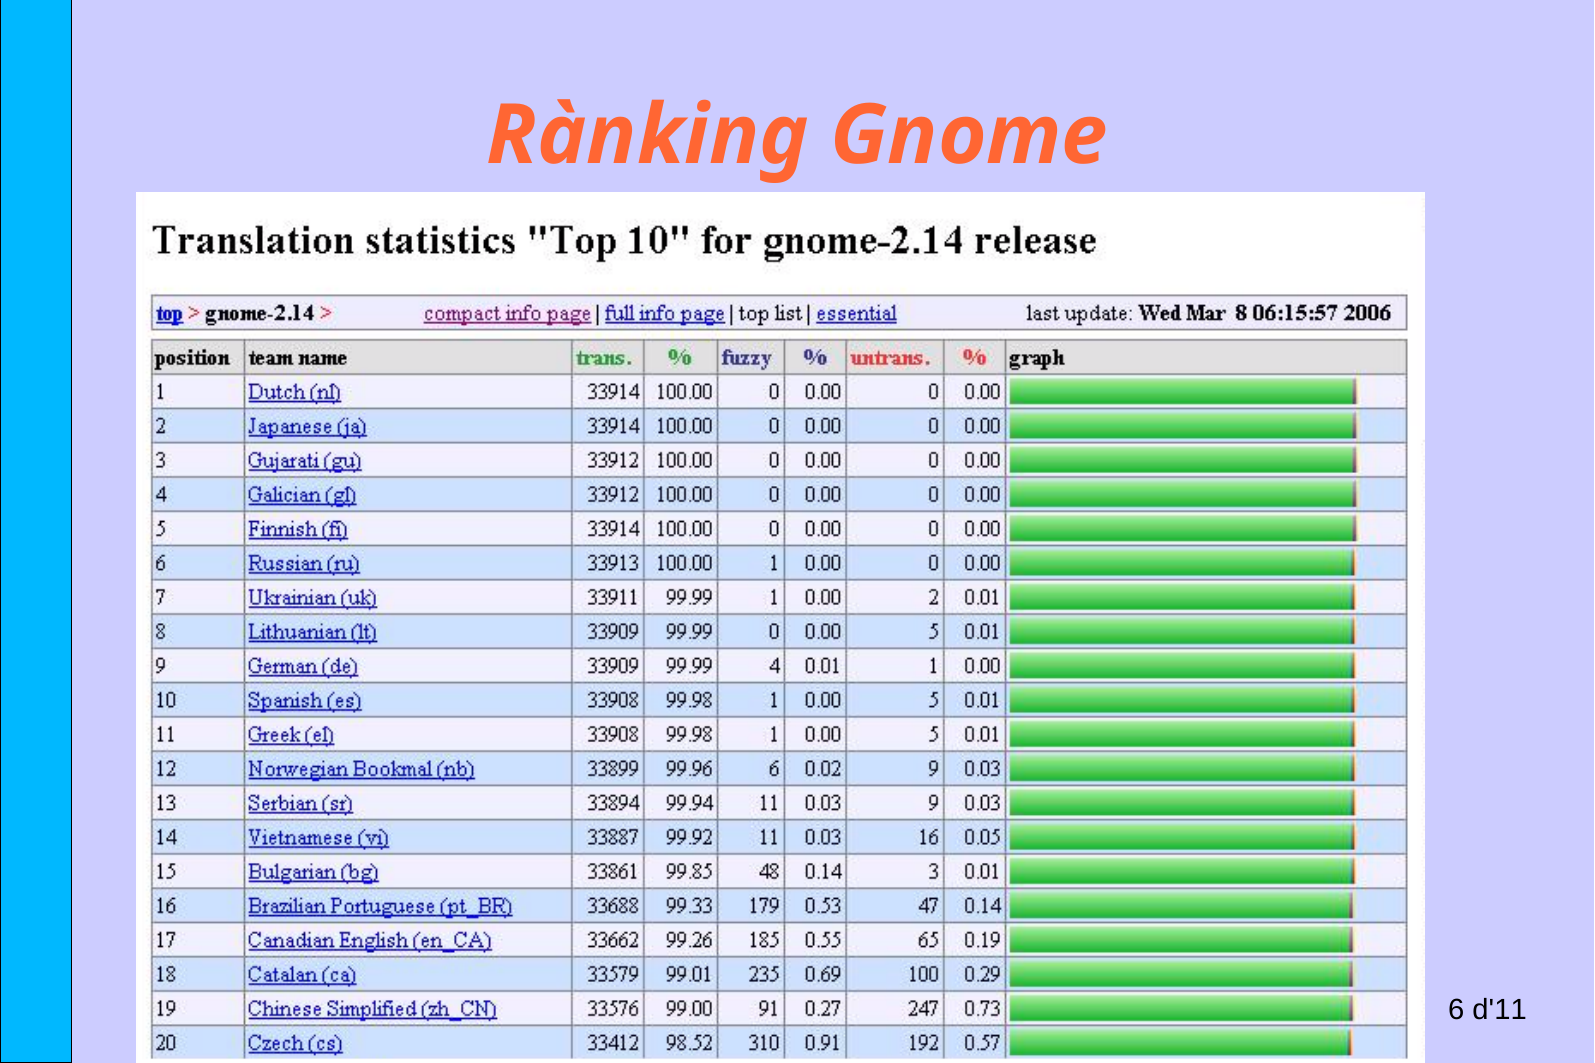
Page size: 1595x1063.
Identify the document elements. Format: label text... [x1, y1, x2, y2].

text_box 6 d'11 [1448, 993, 1555, 1030]
picture [136, 192, 1425, 1063]
title Rànking Gnome [117, 42, 1479, 221]
